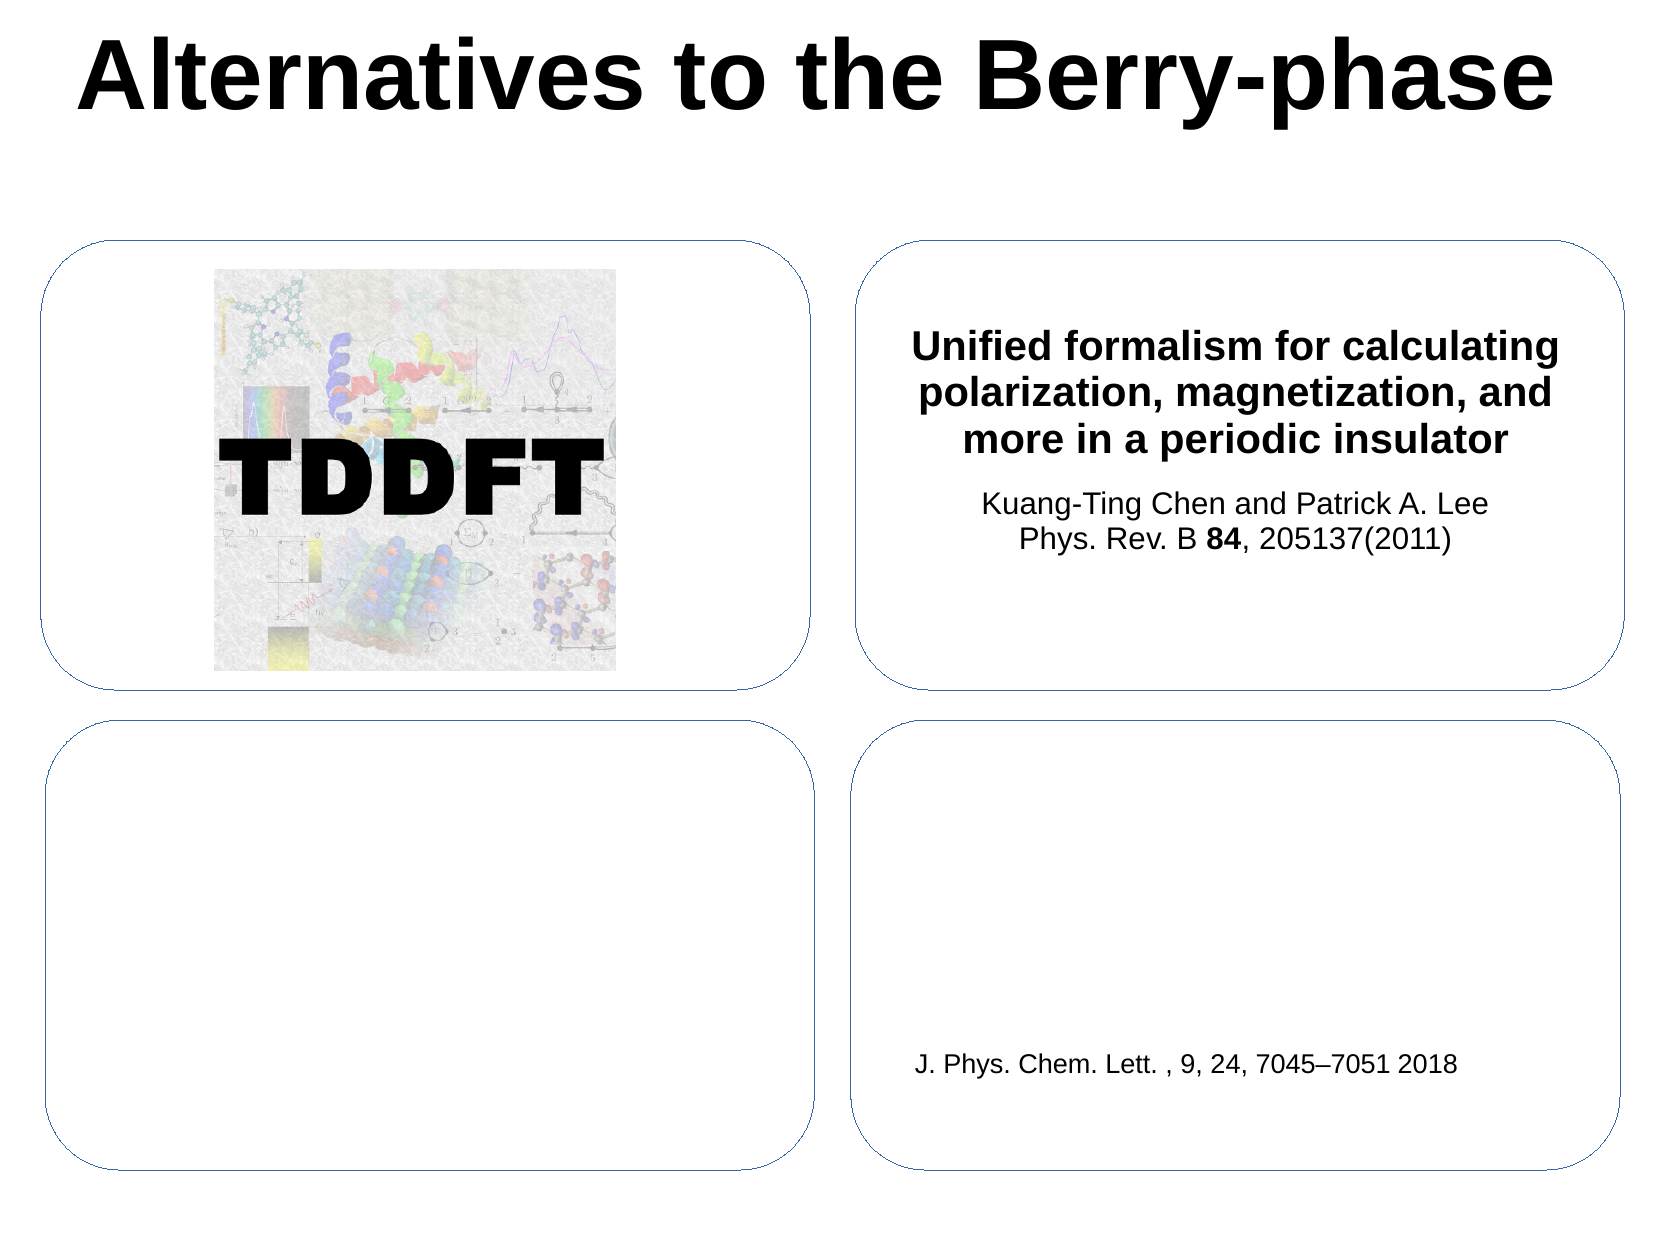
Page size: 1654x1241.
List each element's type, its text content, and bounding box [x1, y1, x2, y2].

title Alternatives to the Berry-phase [71, 0, 1561, 151]
text_box Unified formalism for calculating polarization, magnetization, and more in a periodic insulator Kuang-Ting Chen and Patrick A. Lee Phys. Rev. B 84, 205137(2011) [881, 315, 1591, 612]
picture [214, 269, 616, 671]
text_box J. Phys. Chem. Lett. , 9, 24, 7045–7051 2018 [900, 1041, 1561, 1141]
